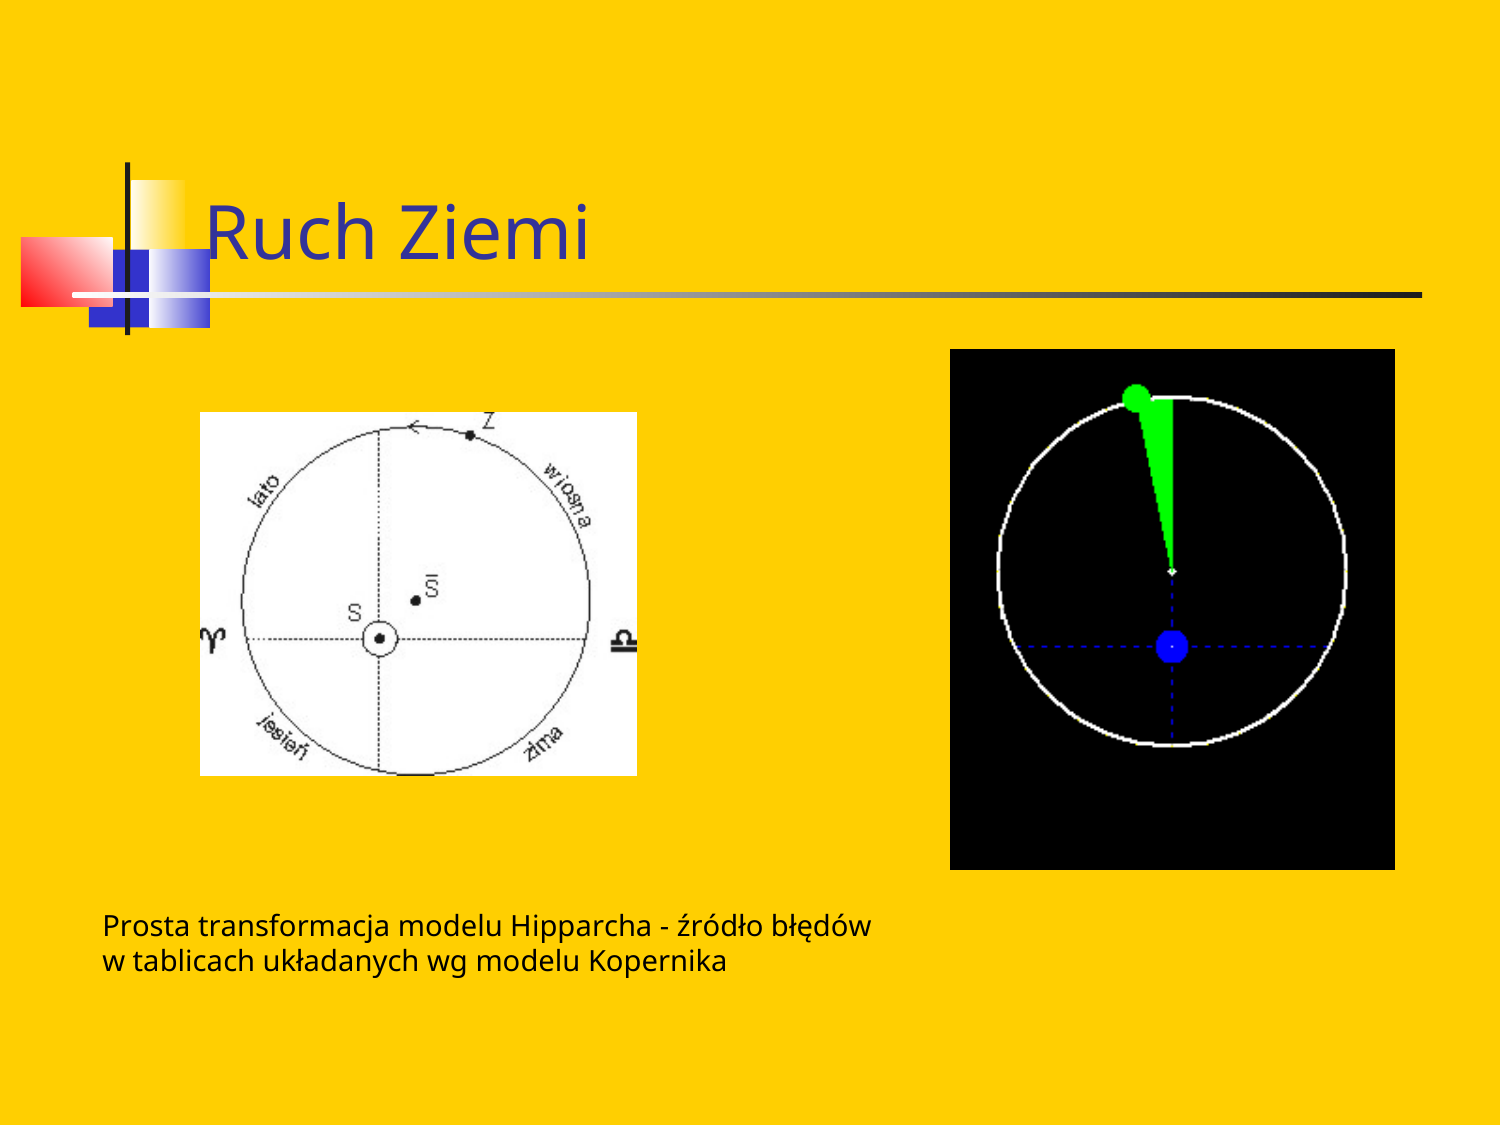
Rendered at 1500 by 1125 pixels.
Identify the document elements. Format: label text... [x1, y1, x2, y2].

title Ruch Ziemi [188, 101, 1468, 289]
text_box Prosta transformacja modelu Hipparcha - źródło błędów w tablicach układanych wg modelu Kopernika [87, 899, 901, 986]
picture [950, 349, 1395, 870]
picture [200, 412, 637, 776]
